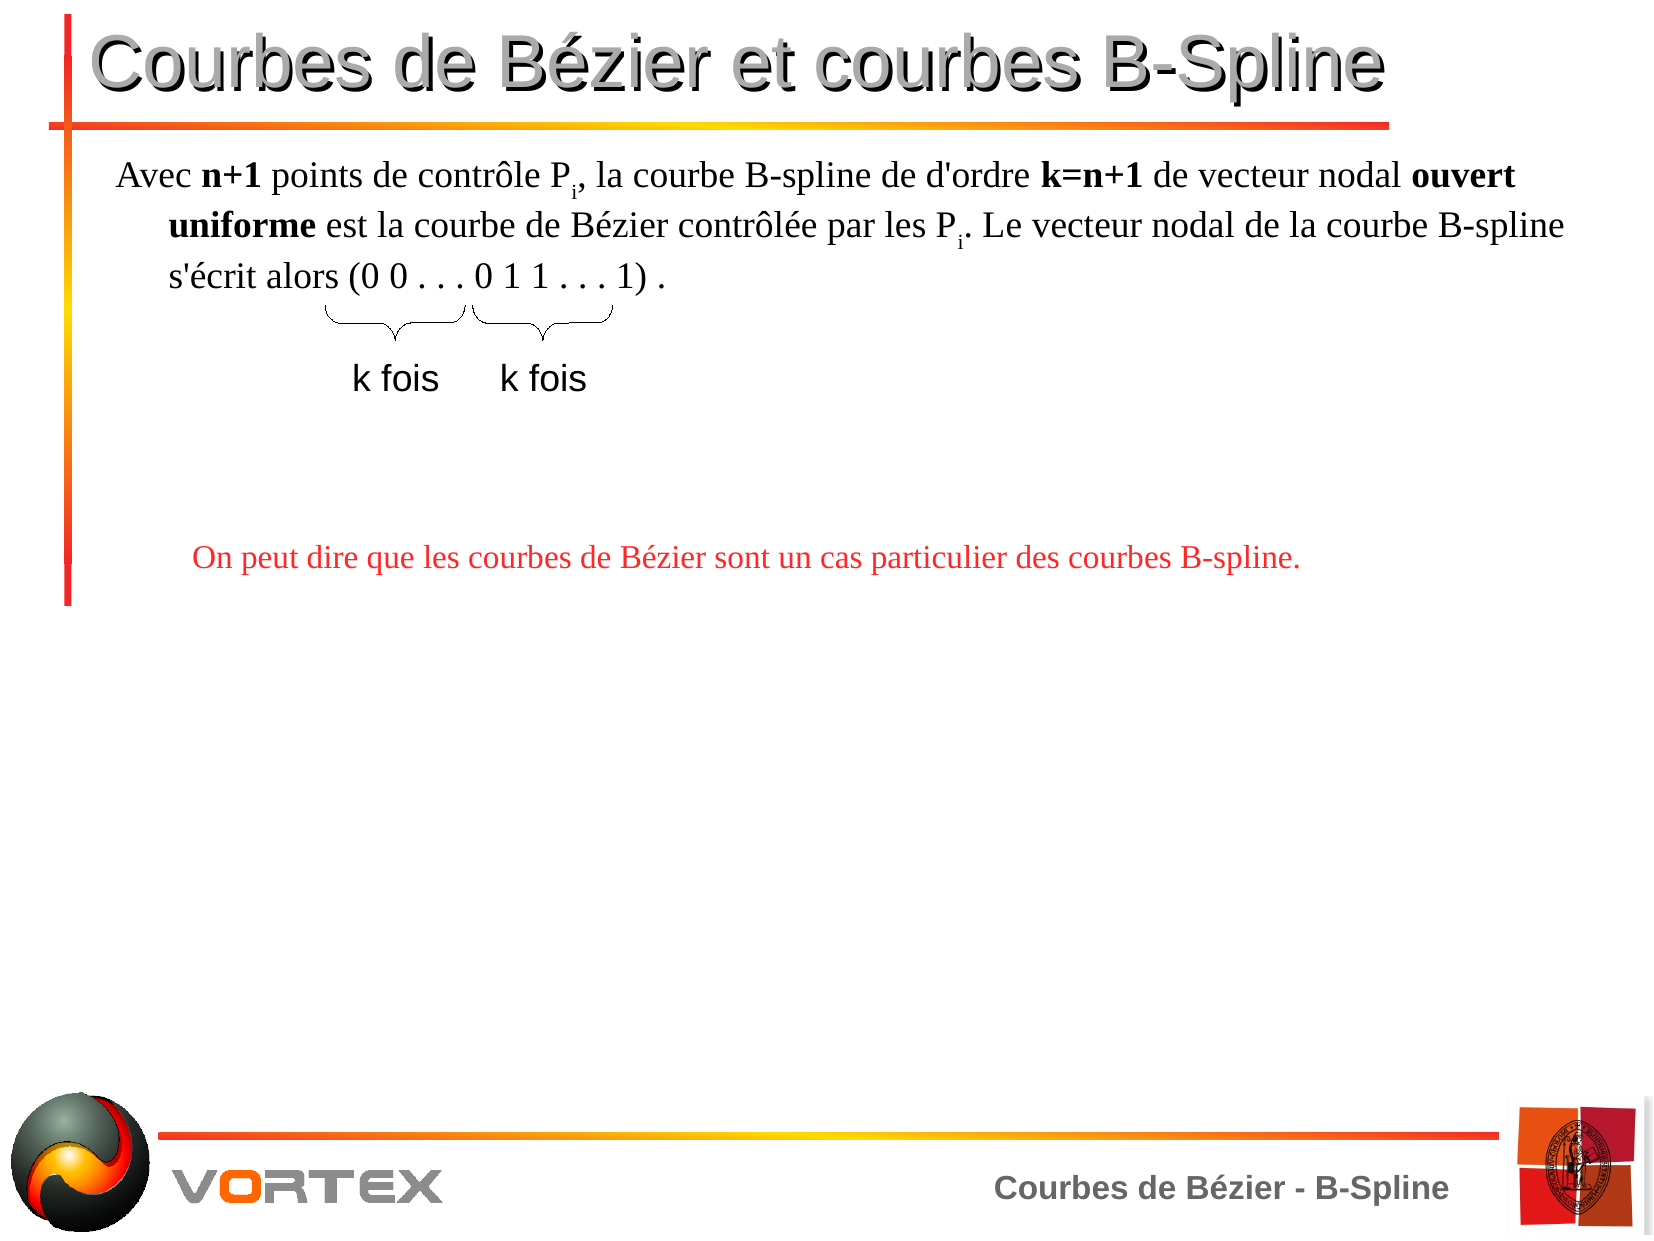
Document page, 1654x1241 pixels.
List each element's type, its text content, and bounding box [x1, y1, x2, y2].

text_box k fois [484, 350, 617, 408]
title Courbes de Bézier et courbes B-Spline [82, 4, 1392, 120]
text_box k fois [337, 350, 469, 408]
picture [1505, 1096, 1653, 1235]
picture [11, 1092, 443, 1232]
list Avec n+1 points de contrôle Pi, la courbe B-spline de d'ordre k=n+1 de vecteur nodal ouvert uniforme est la courbe de Bézier contrôlée par les Pi. Le vecteur nodal de la courbe B-spline s'écrit alors (0 0 . . . 0 1 1 . . . 1) . On peut dire que les courbes de Bézier sont un cas particulier des courbes B-spline. [97, 153, 1571, 1109]
